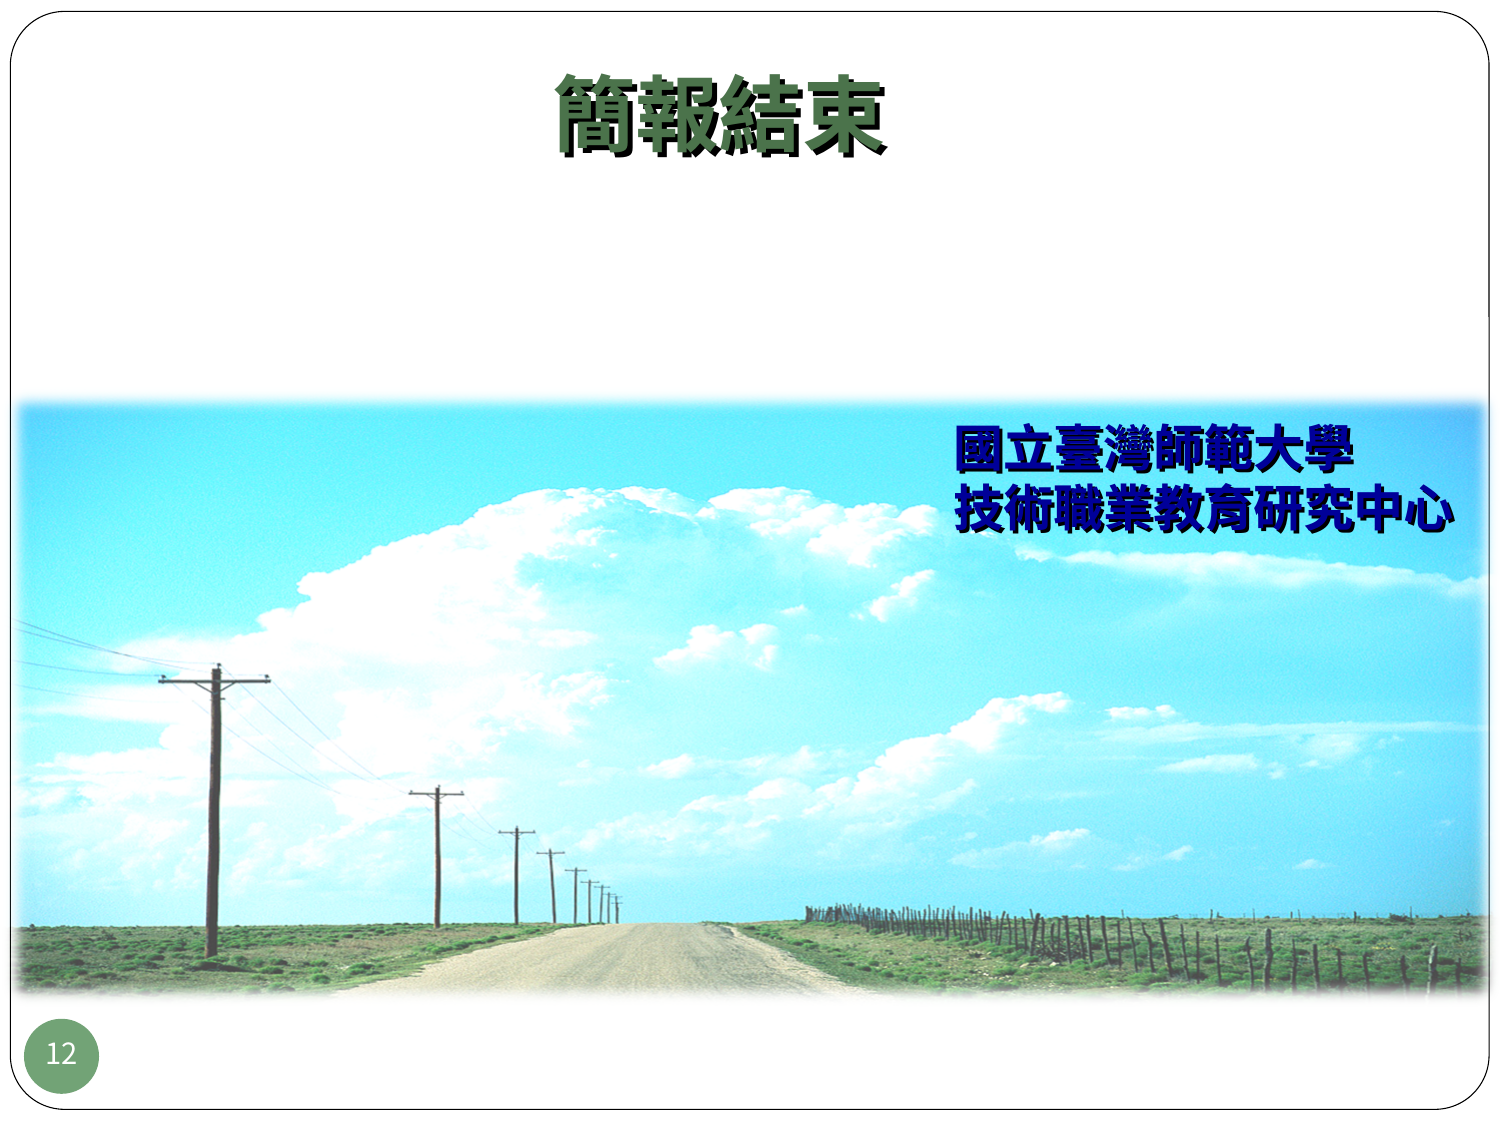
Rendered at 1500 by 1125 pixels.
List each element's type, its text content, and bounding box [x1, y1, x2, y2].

list 簡報結束 [537, 54, 939, 185]
text_box <編號> [23, 1018, 100, 1094]
text_box 國立臺灣師範大學 技術職業教育研究中心 [939, 408, 1500, 545]
picture [0, 385, 1500, 1009]
